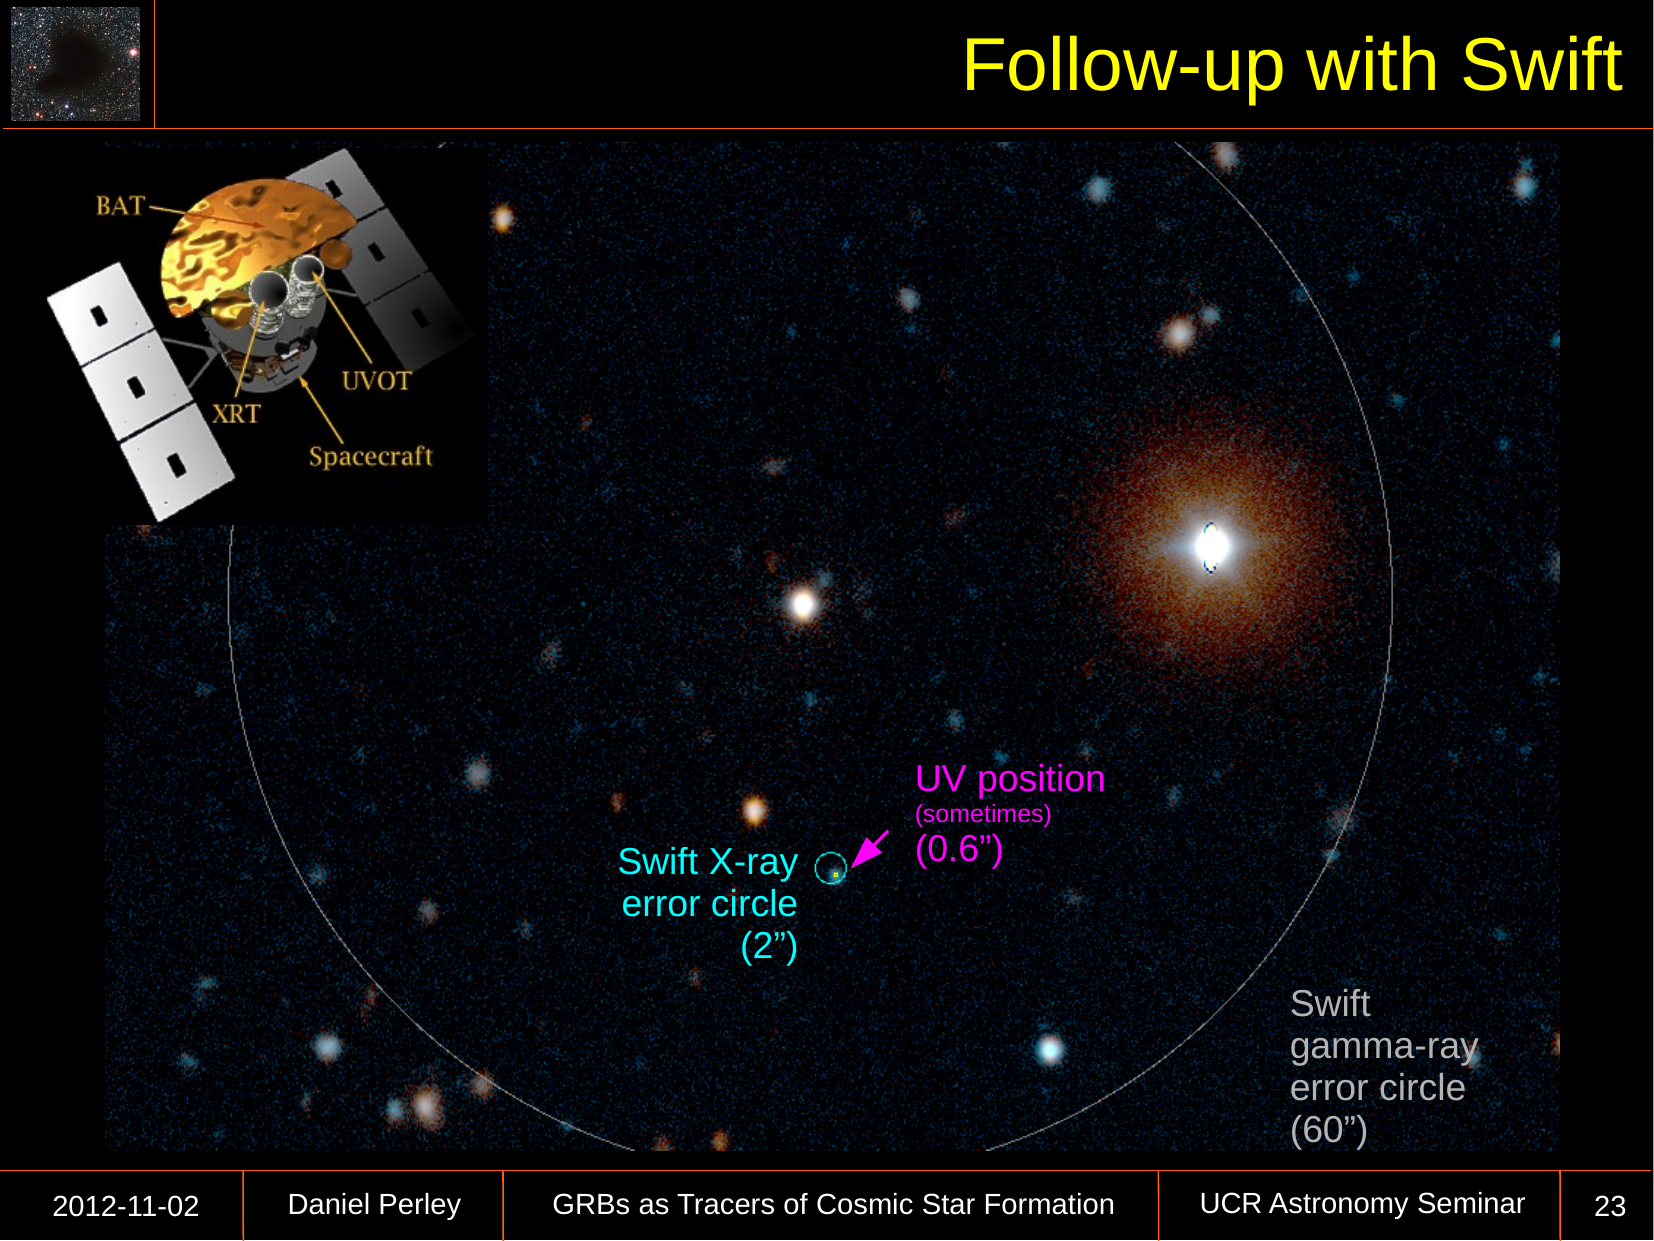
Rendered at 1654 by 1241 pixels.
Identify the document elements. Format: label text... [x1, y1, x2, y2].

picture [37, 142, 1560, 1151]
picture [11, 7, 140, 121]
text_box UV position (sometimes) (0.6”) [900, 750, 1163, 877]
title Follow-up with Swift [187, 13, 1624, 115]
text_box Swift gamma-ray error circle (60”) [1275, 975, 1501, 1158]
text_box Swift X-ray error circle (2”) [588, 832, 814, 974]
